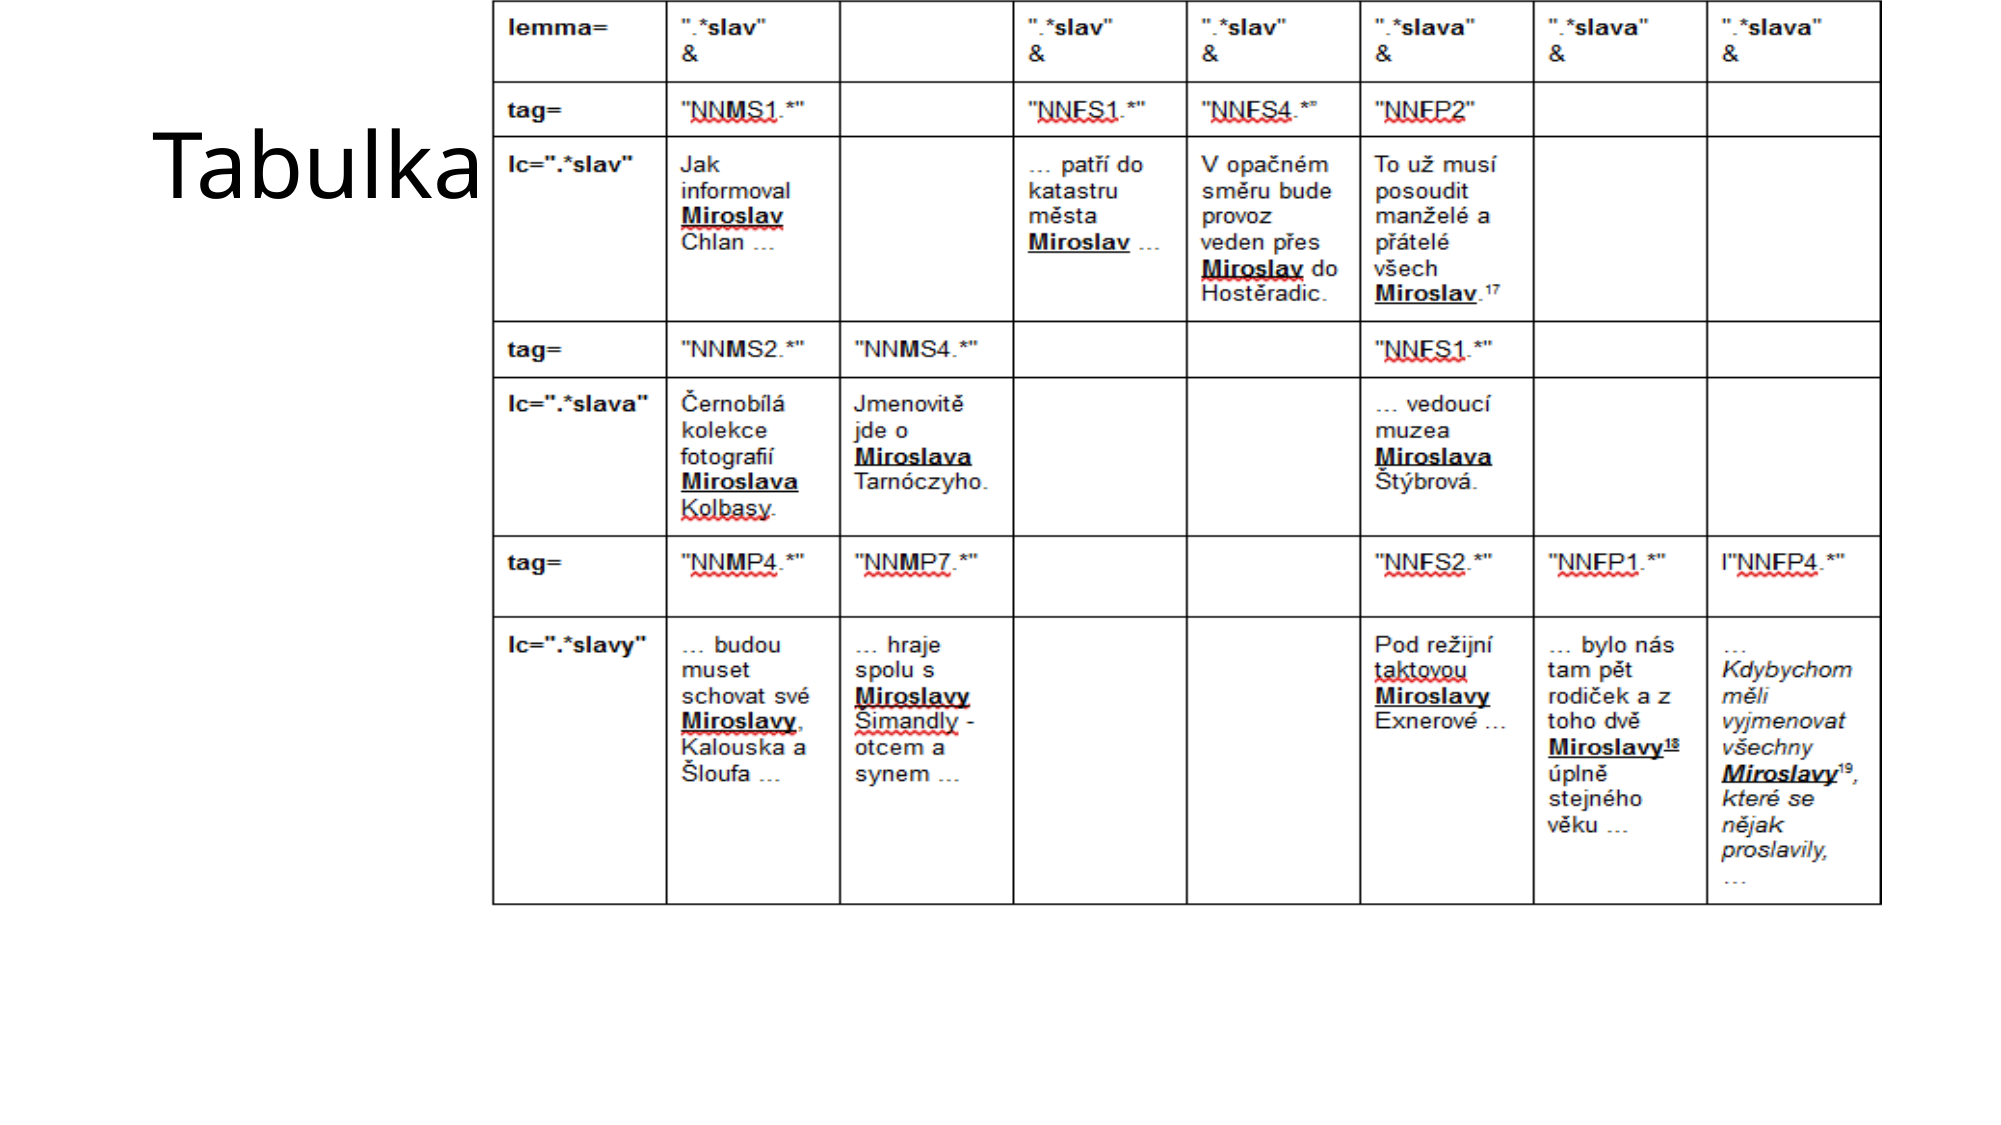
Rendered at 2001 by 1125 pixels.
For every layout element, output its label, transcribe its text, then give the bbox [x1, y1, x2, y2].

picture [485, 0, 1882, 907]
title Tabulka [137, 59, 485, 278]
